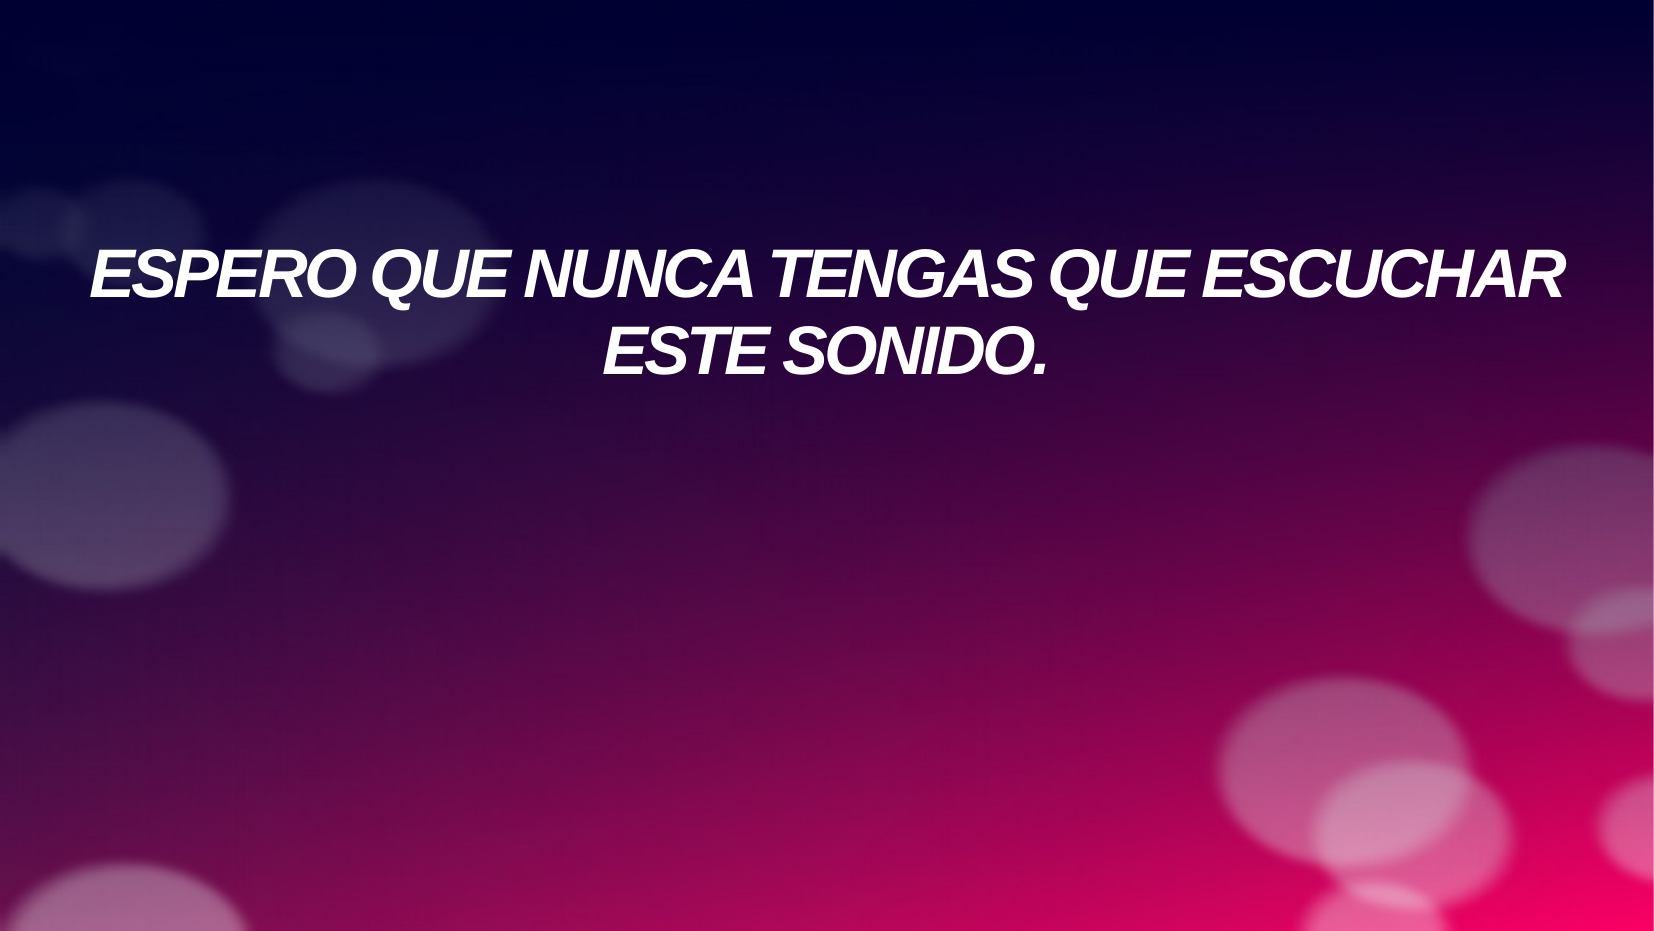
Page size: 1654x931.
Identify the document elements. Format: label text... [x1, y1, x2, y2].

title ESPERO QUE NUNCA TENGAS QUE ESCUCHAR ESTE SONIDO. [82, 234, 1571, 390]
picture [0, 0, 1654, 931]
